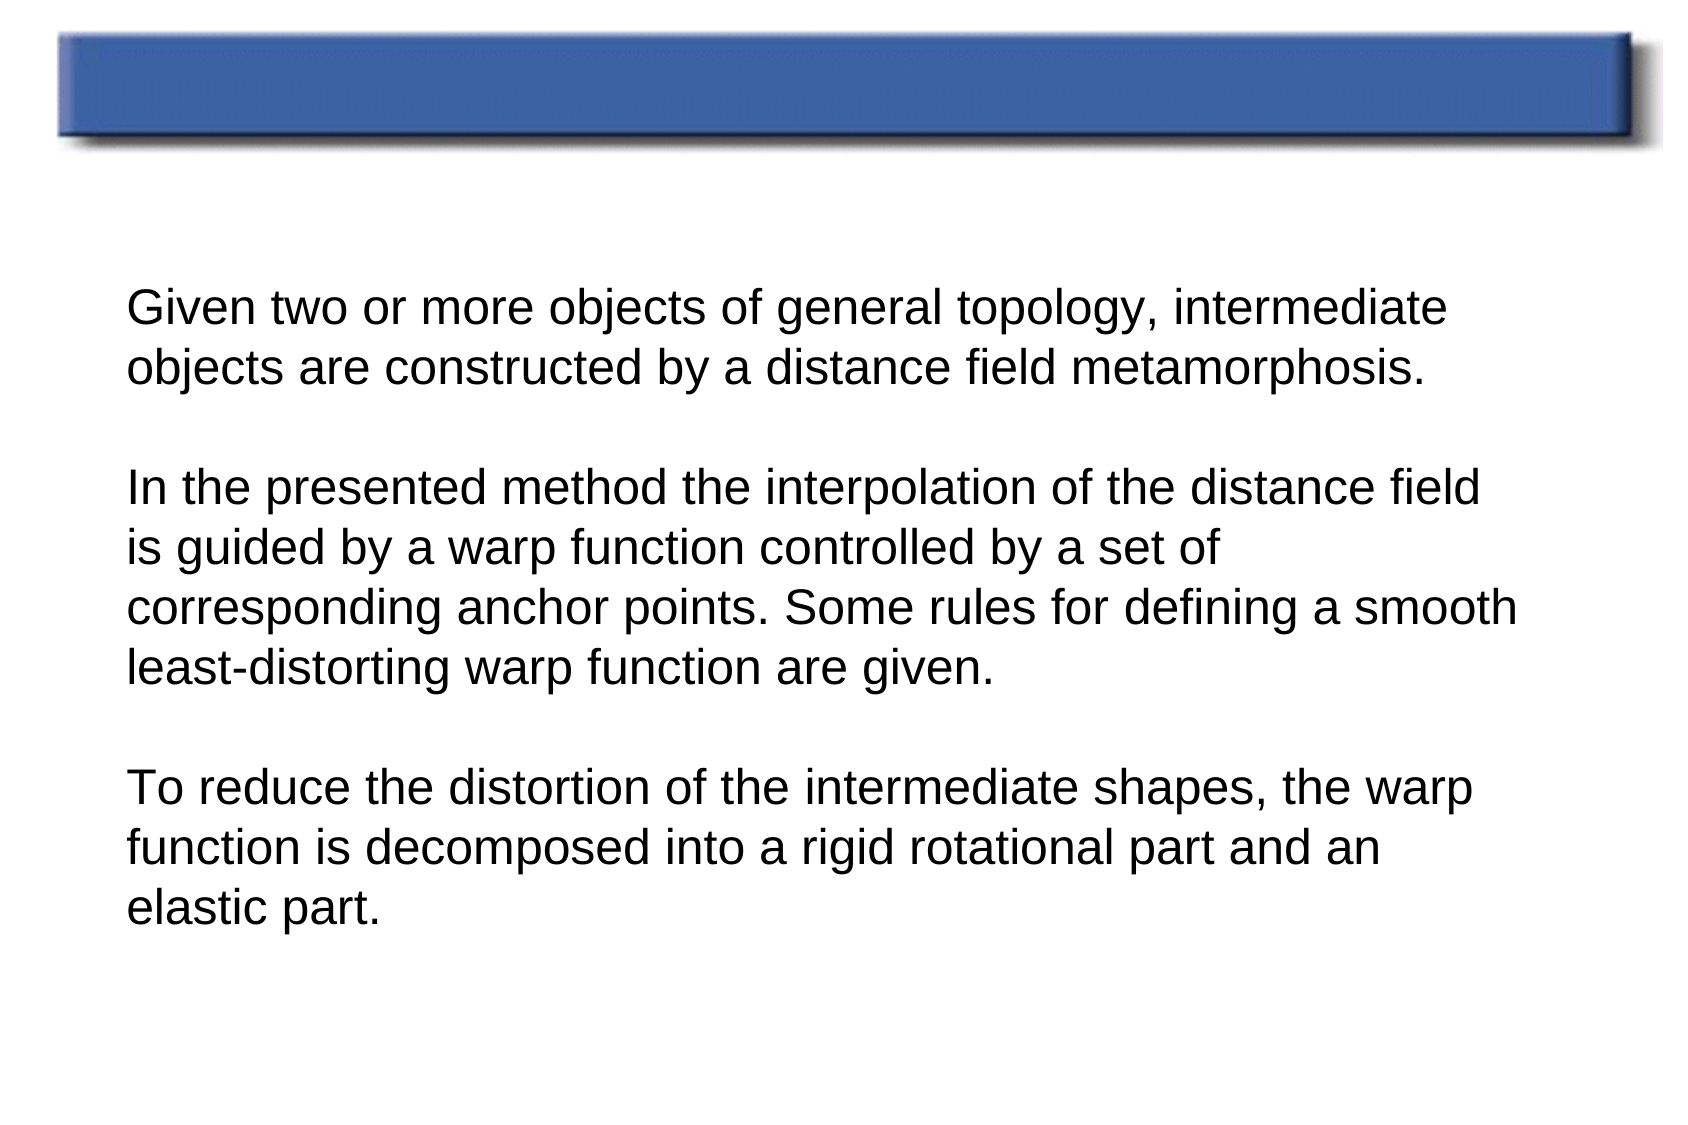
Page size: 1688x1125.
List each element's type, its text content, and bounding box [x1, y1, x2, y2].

text_box Given two or more objects of general topology, intermediate objects are constructed by a distance field metamorphosis. In the presented method the interpolation of the distance field is guided by a warp function controlled by a set of corresponding anchor points. Some rules for defining a smooth least-distorting warp function are given. To reduce the distortion of the intermediate shapes, the warp function is decomposed into a rigid rotational part and an elastic part. [111, 267, 1545, 1003]
picture [56, 29, 1663, 156]
